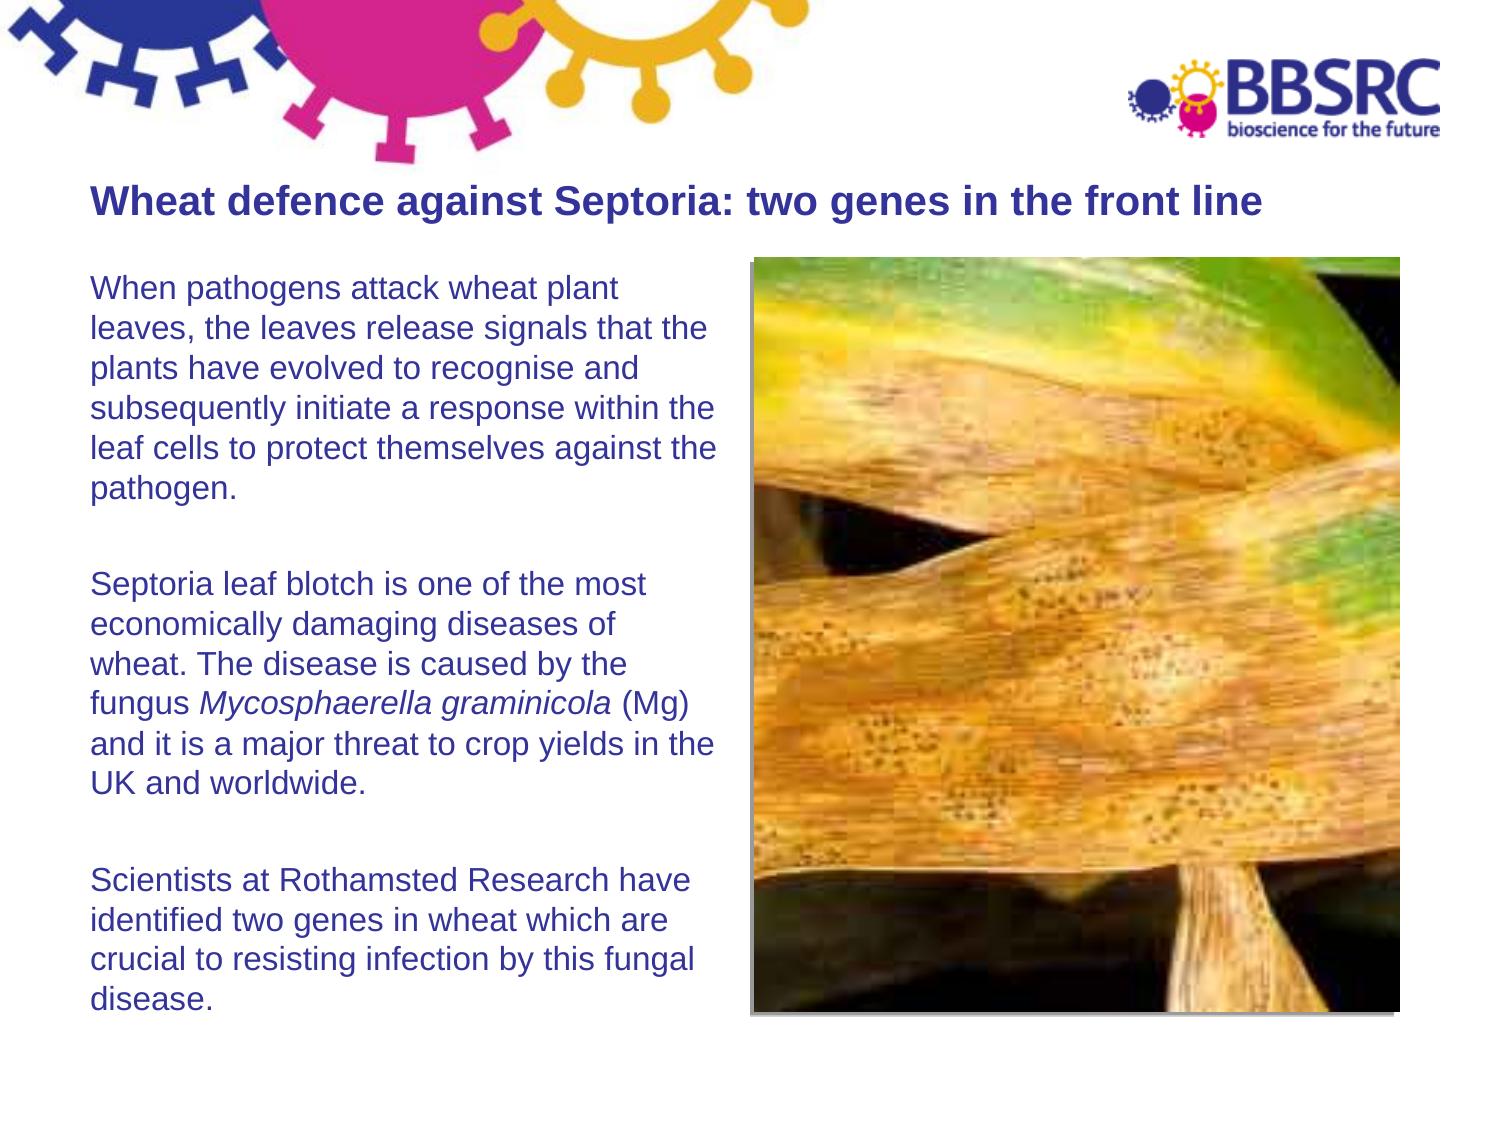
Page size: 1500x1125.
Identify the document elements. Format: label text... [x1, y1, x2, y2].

title Wheat defence against Septoria: two genes in the front line [75, 149, 1500, 232]
list When pathogens attack wheat plant leaves, the leaves release signals that the plants have evolved to recognise and subsequently initiate a response within the leaf cells to protect themselves against the pathogen. Septoria leaf blotch is one of the most economically damaging diseases of wheat. The disease is caused by the fungus Mycosphaerella graminicola (Mg) and it is a major threat to crop yields in the UK and worldwide. Scientists at Rothamsted Research have identified two genes in wheat which are crucial to resisting infection by this fungal disease. [75, 259, 739, 1118]
picture [754, 257, 1400, 1012]
